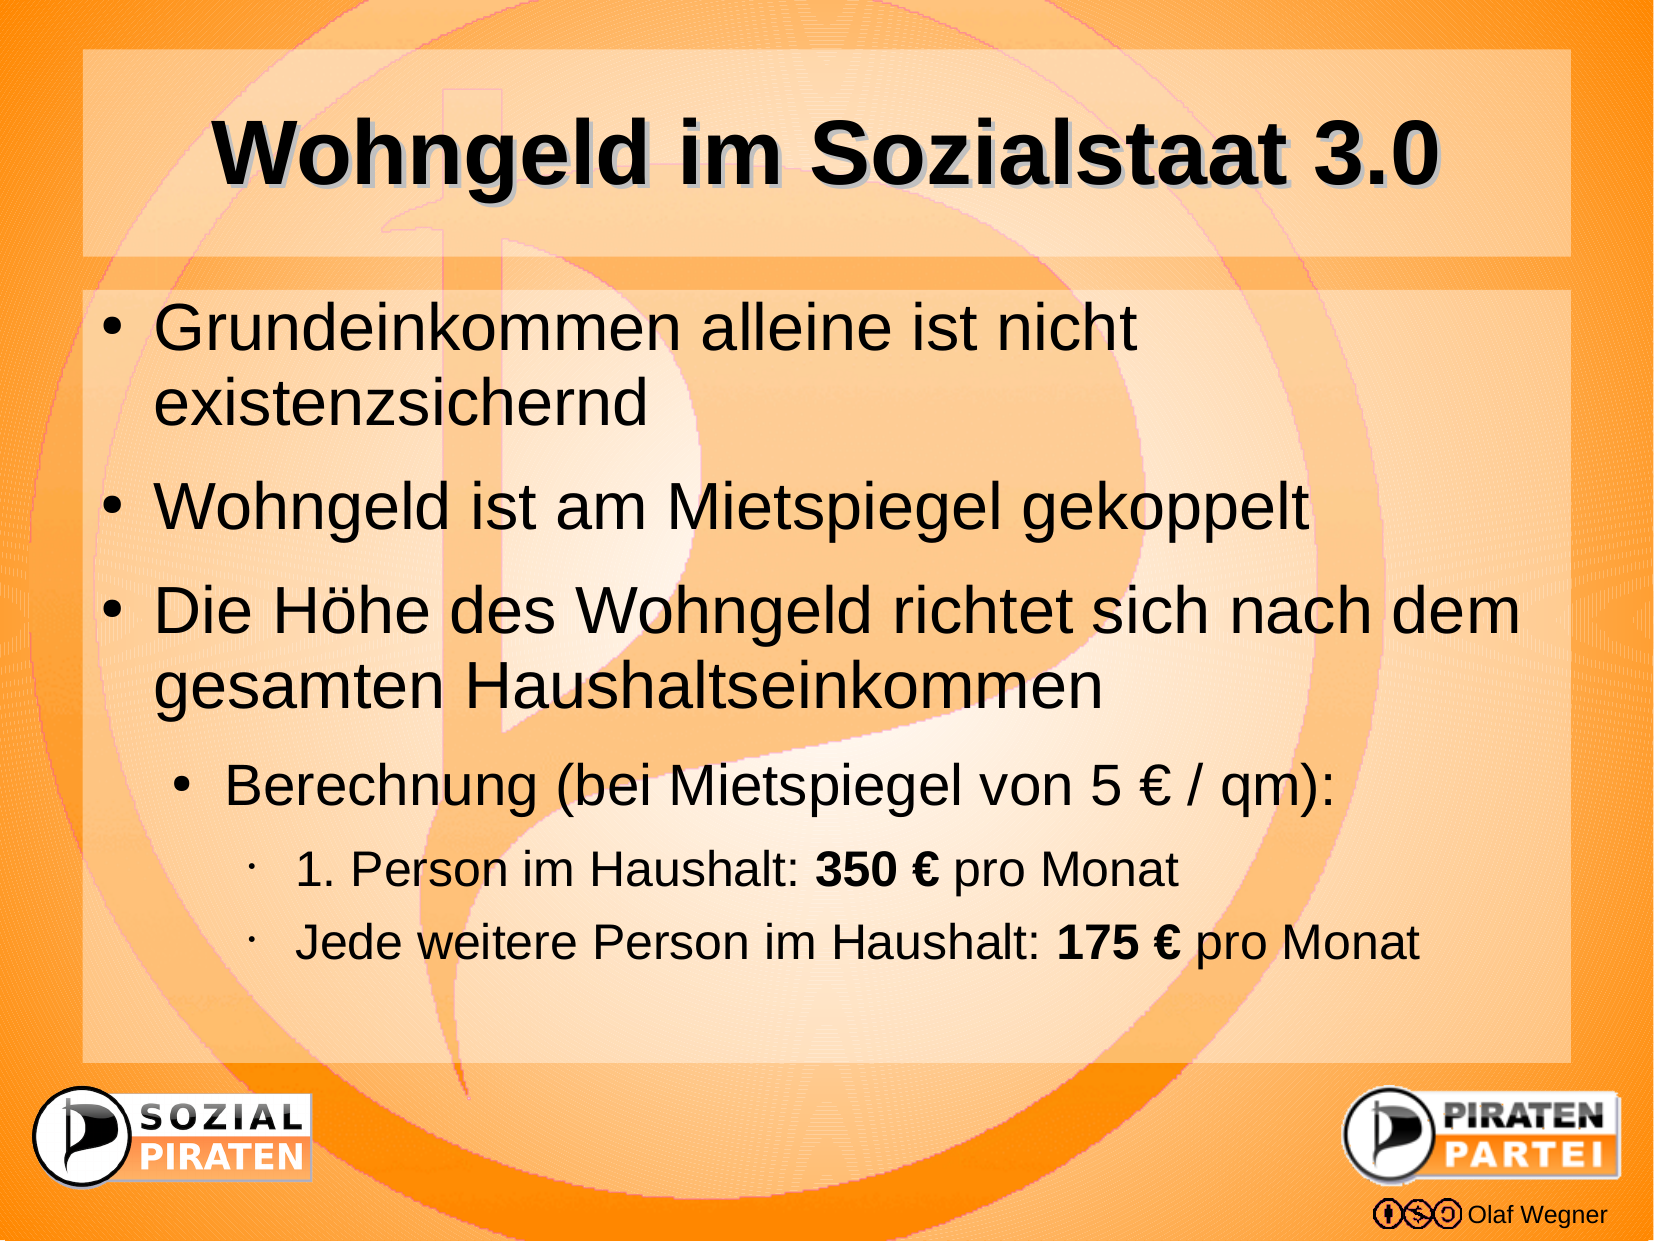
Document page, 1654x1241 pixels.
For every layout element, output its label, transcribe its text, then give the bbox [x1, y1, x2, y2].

list Grundeinkommen alleine ist nicht existenzsichernd Wohngeld ist am Mietspiegel gekoppelt Die Höhe des Wohngeld richtet sich nach dem gesamten Haushaltseinkommen Berechnung (bei Mietspiegel von 5 € / qm): 1. Person im Haushalt: 350 € pro Monat Jede weitere Person im Haushalt: 175 € pro Monat [82, 290, 1571, 1063]
text_box Olaf Wegner [1452, 1193, 1623, 1237]
title Wohngeld im Sozialstaat 3.0 [82, 49, 1571, 257]
picture [29, 0, 1623, 1241]
